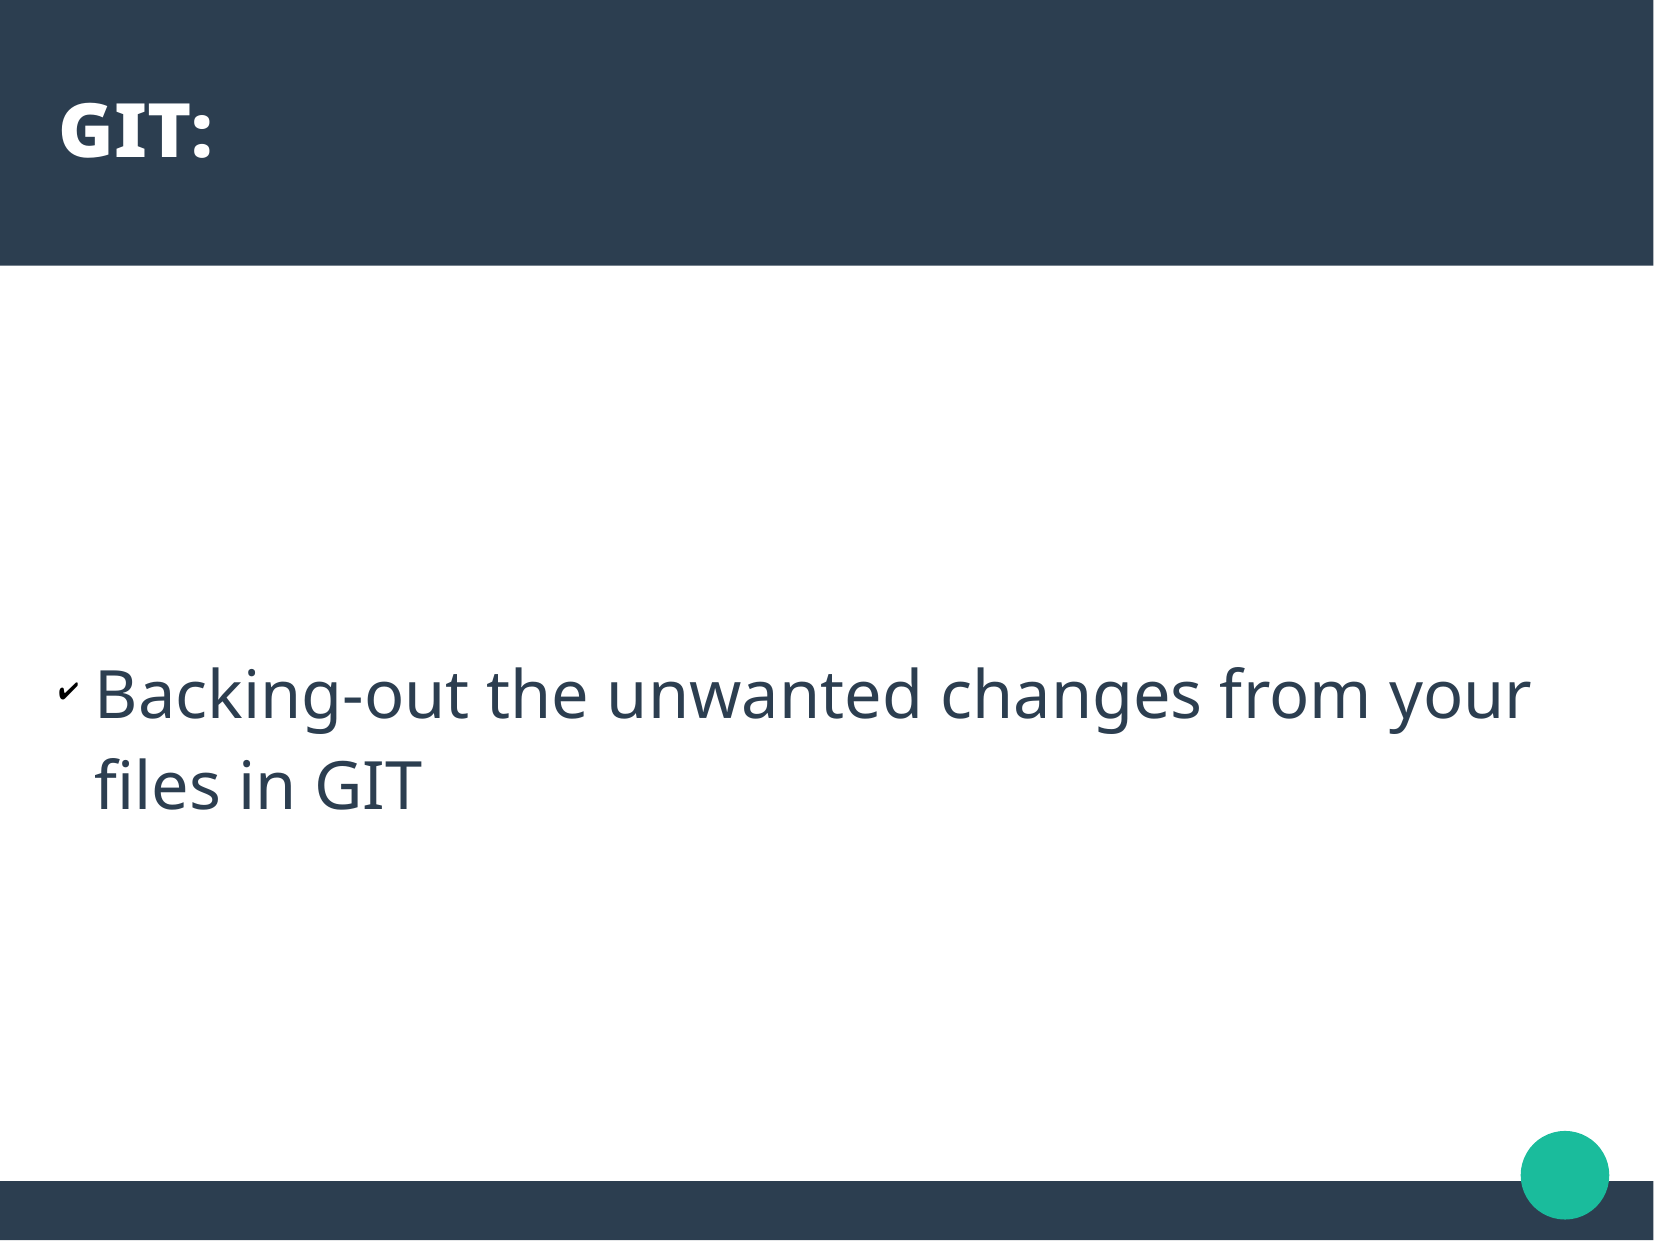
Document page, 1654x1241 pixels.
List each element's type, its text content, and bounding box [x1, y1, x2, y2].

title GIT: [59, 40, 1595, 216]
subtitle Backing-out the unwanted changes from your files in GIT [59, 271, 1595, 1205]
